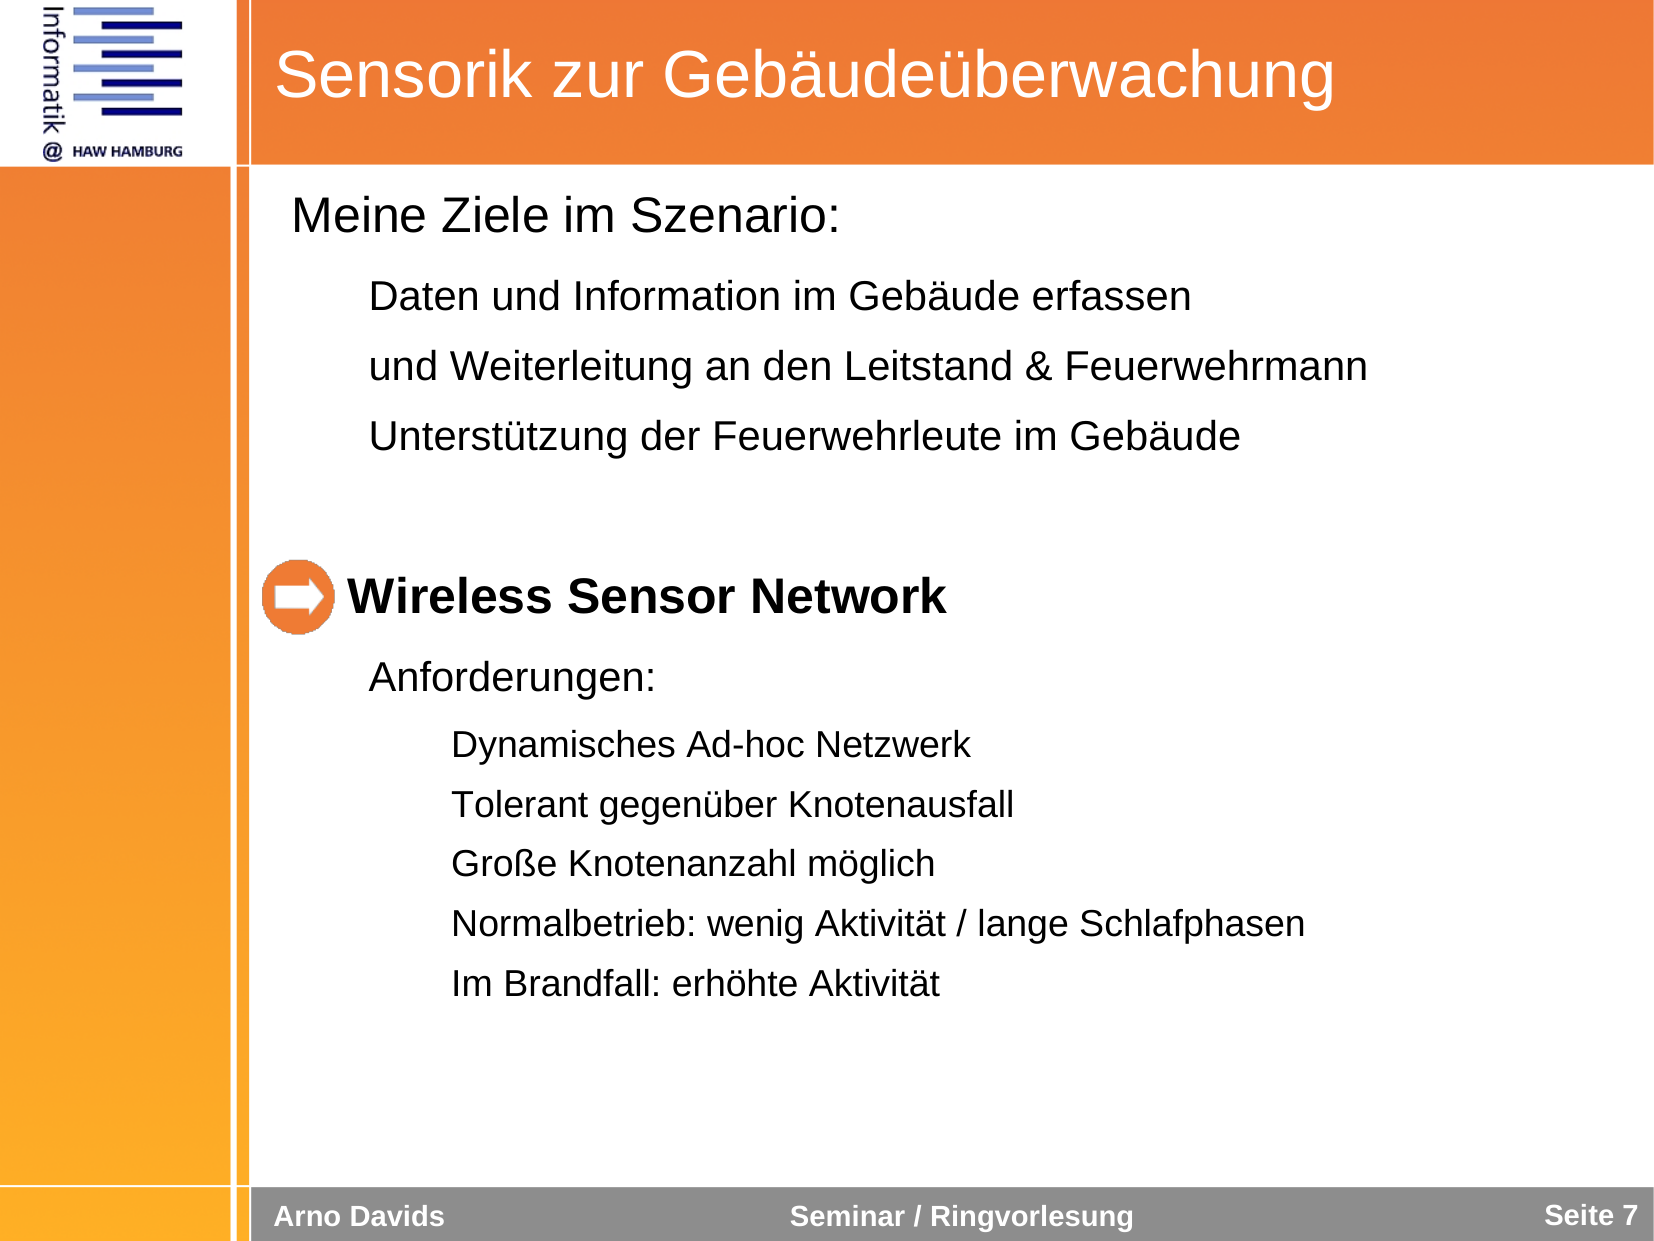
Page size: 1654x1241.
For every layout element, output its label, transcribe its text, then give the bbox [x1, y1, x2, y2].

list Meine Ziele im Szenario: Daten und Information im Gebäude erfassen und Weiterleitung an den Leitstand & Feuerwehrmann Unterstützung der Feuerwehrleute im Gebäude Wireless Sensor Network Anforderungen: Dynamisches Ad-hoc Netzwerk Tolerant gegenüber Knotenausfall Große Knotenanzahl möglich Normalbetrieb: wenig Aktivität / lange Schlafphasen Im Brandfall: erhöhte Aktivität [274, 187, 1651, 1160]
picture [43, 5, 186, 162]
picture [0, 0, 1654, 1241]
title Sensorik zur Gebäudeüberwachung [274, 19, 1651, 130]
